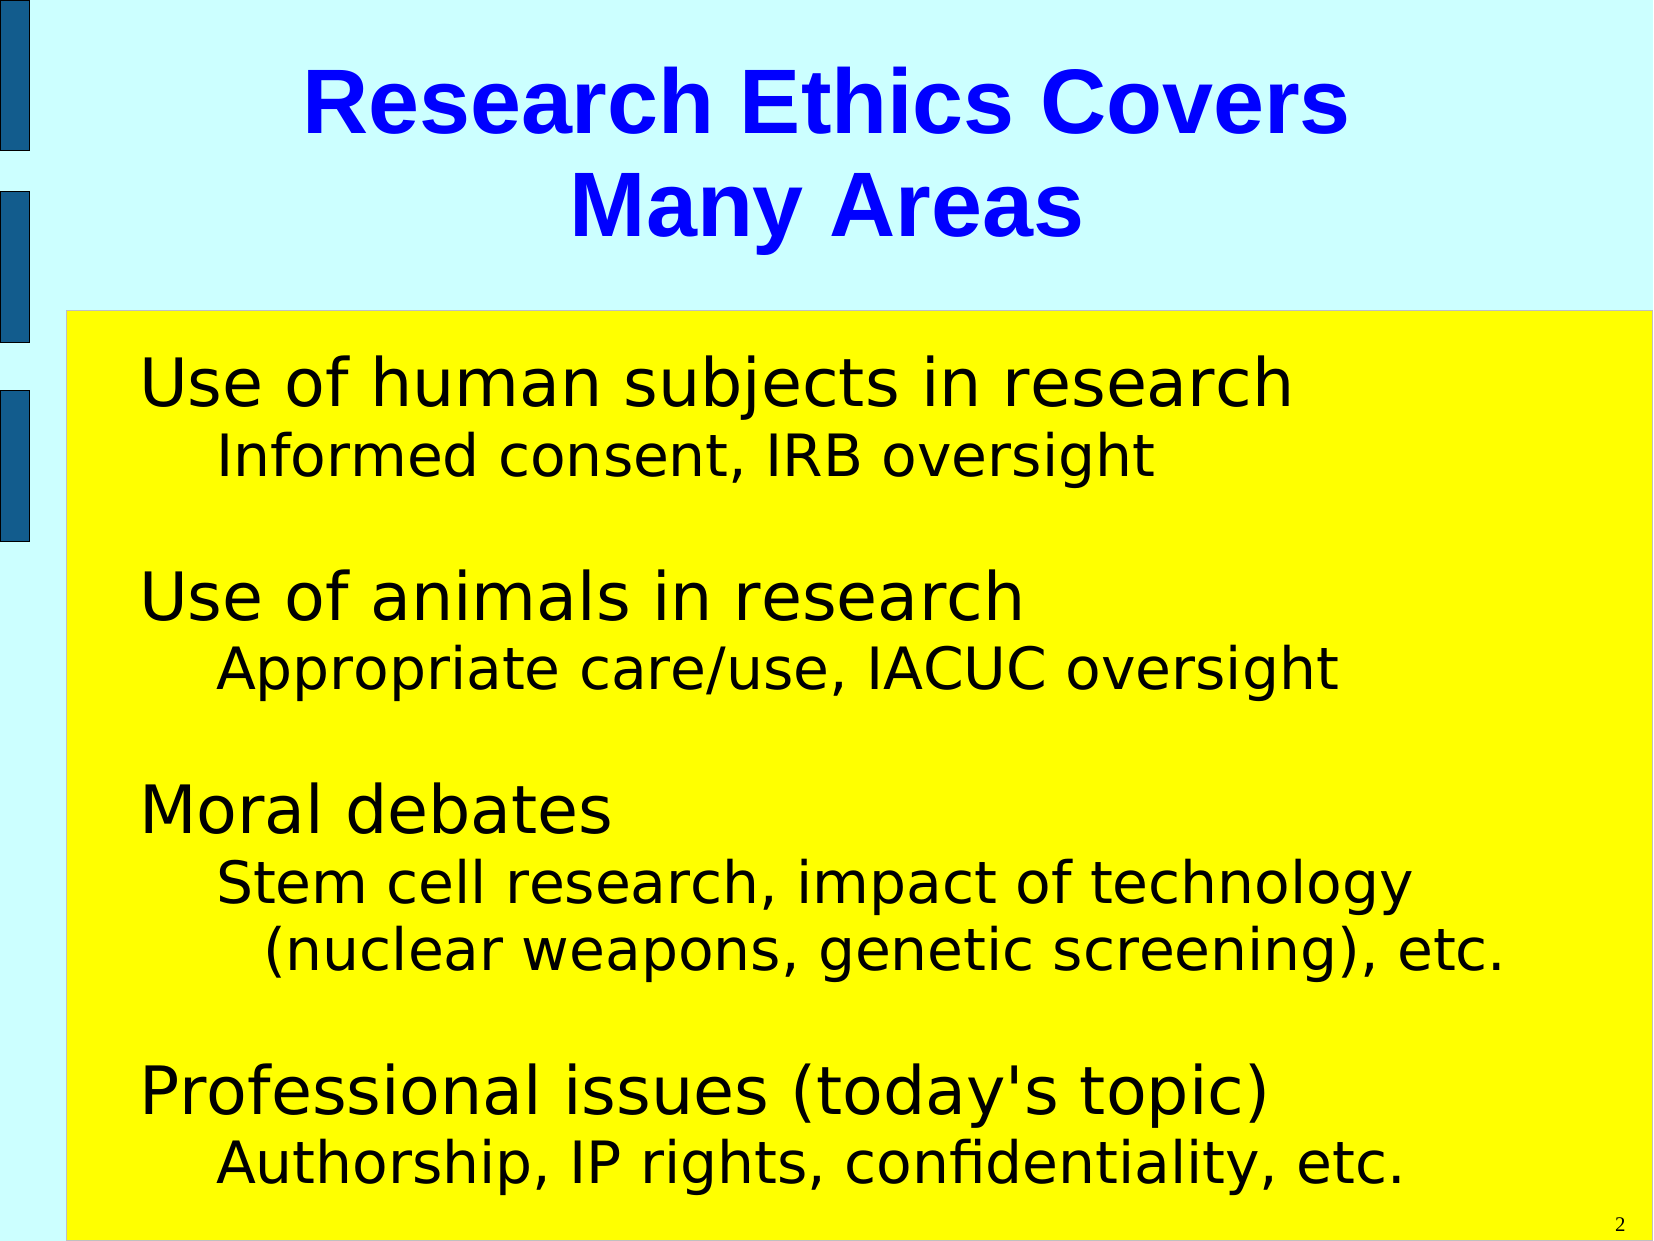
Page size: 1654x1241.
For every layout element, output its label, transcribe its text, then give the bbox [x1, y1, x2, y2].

title Research Ethics Covers Many Areas [121, 37, 1534, 270]
list Use of human subjects in research Informed consent, IRB oversight Use of animals in research Appropriate care/use, IACUC oversight Moral debates Stem cell research, impact of technology (nuclear weapons, genetic screening), etc. Professional issues (today's topic) Authorship, IP rights, confidentiality, etc. [121, 344, 1534, 1198]
